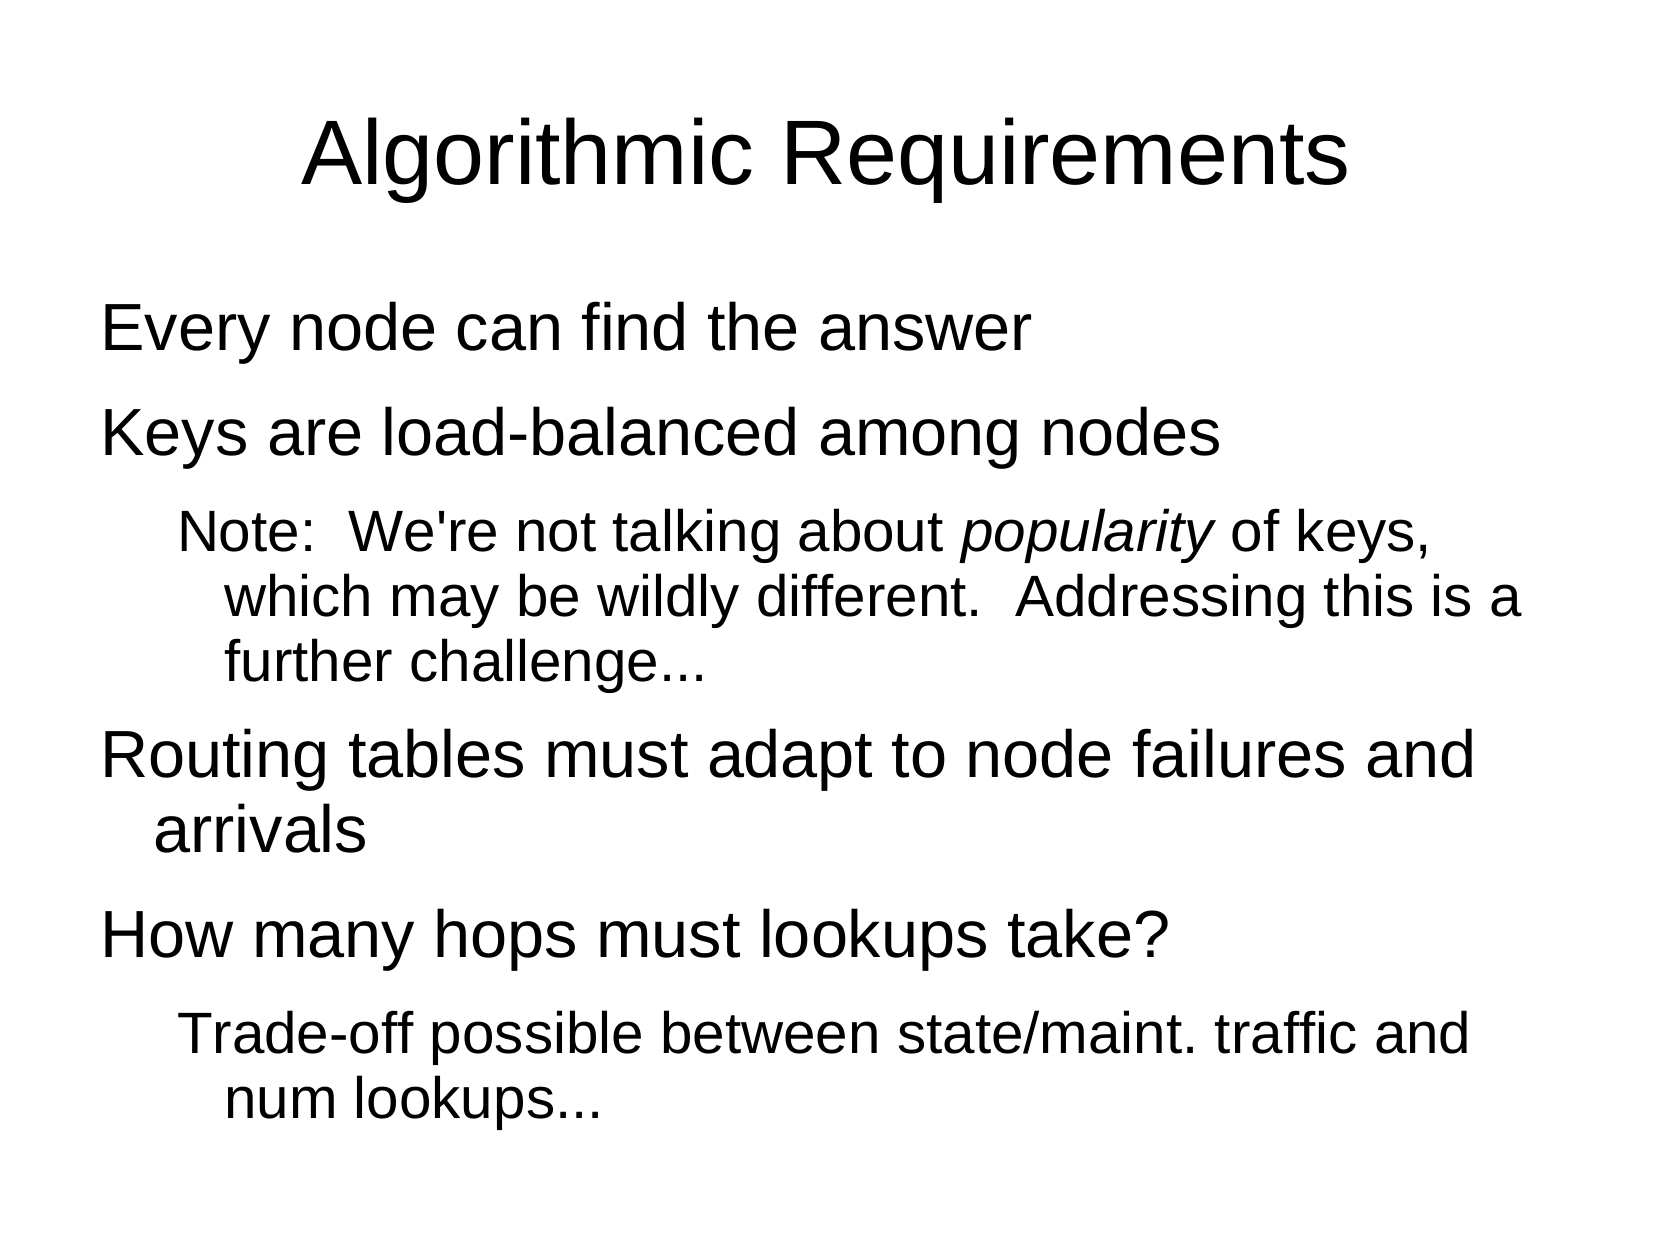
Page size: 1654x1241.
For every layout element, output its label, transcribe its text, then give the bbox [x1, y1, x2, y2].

title Algorithmic Requirements [82, 56, 1571, 250]
list Every node can find the answer Keys are load-balanced among nodes Note: We're not talking about popularity of keys, which may be wildly different. Addressing this is a further challenge... Routing tables must adapt to node failures and arrivals How many hops must lookups take? Trade-off possible between state/maint. traffic and num lookups... [82, 290, 1571, 1209]
